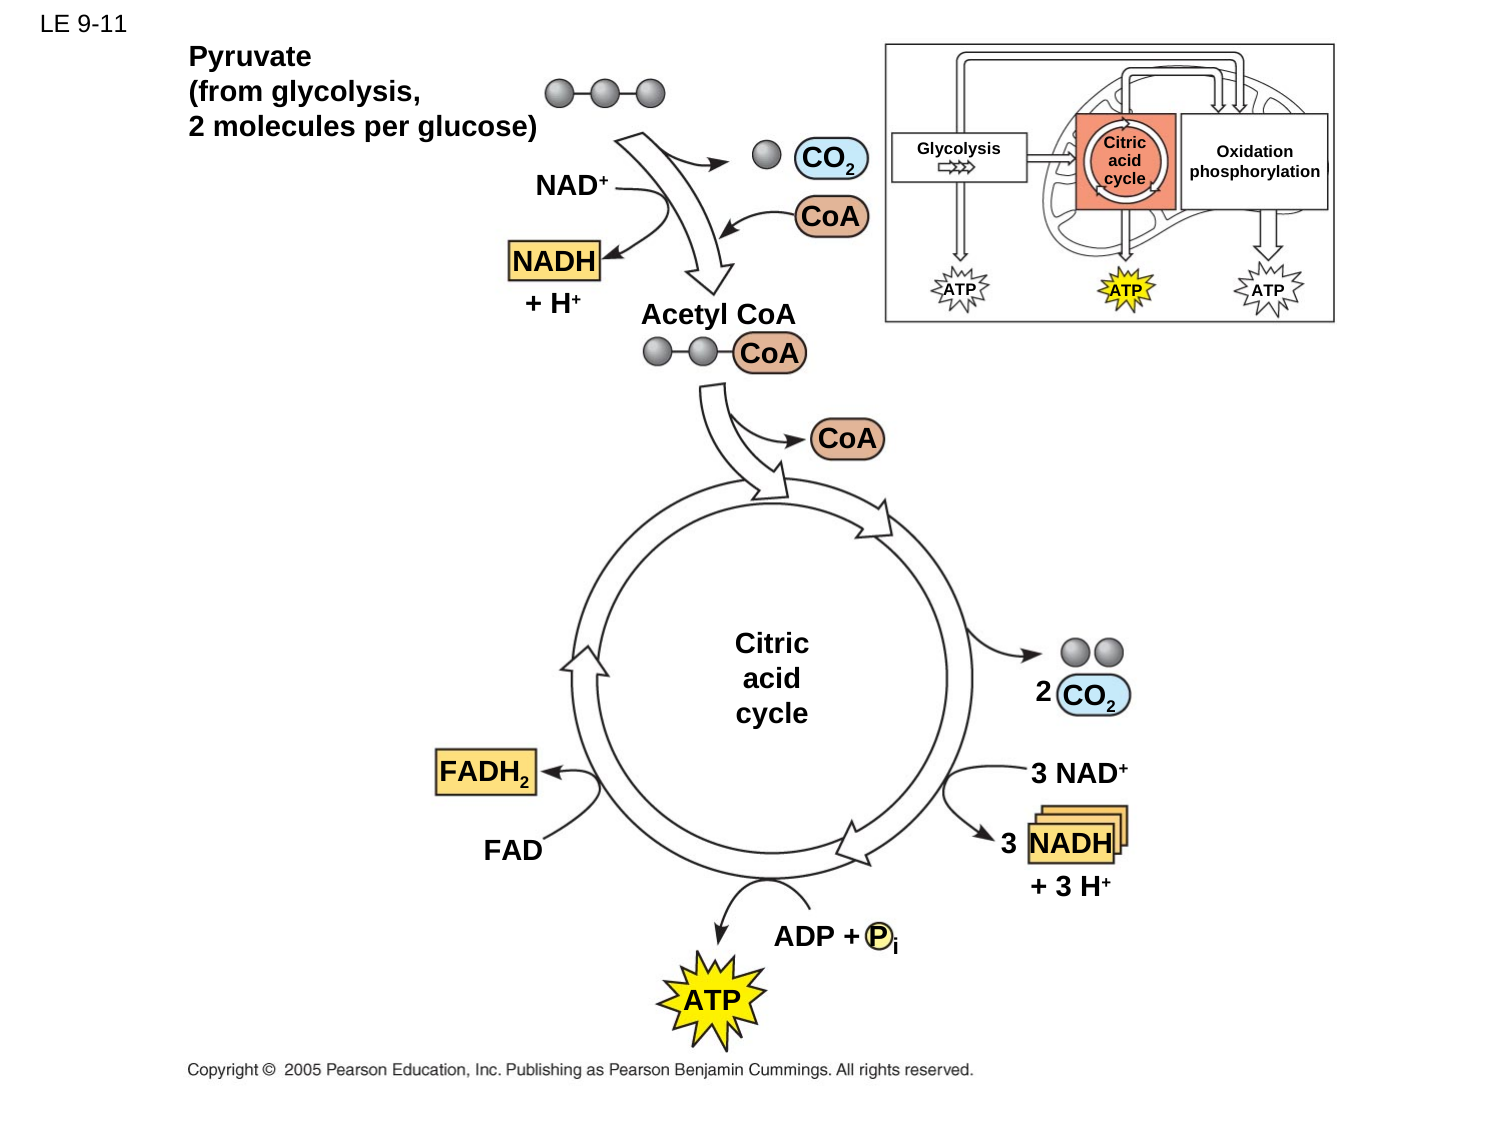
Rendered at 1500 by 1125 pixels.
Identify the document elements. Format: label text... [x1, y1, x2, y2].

text_box 3 NAD+ [1030, 760, 1133, 787]
text_box Citric acid cycle [1093, 134, 1157, 187]
text_box ATP [683, 987, 748, 1022]
text_box + 3 H+ [1030, 874, 1133, 901]
text_box NAD+ [535, 173, 627, 204]
picture [159, 37, 1341, 1088]
text_box CO2 [801, 142, 861, 178]
text_box 3 [1000, 831, 1022, 860]
text_box NADH [512, 249, 603, 280]
text_box CoA [800, 203, 871, 237]
text_box Acetyl CoA [640, 302, 809, 339]
text_box ATP [943, 279, 985, 300]
text_box CO2 [1062, 679, 1122, 716]
text_box 2 [1035, 679, 1059, 708]
text_box ADP + P [773, 923, 892, 956]
text_box Pyruvate (from glycolysis, 2 molecules per glucose) [188, 37, 571, 178]
text_box FAD [483, 838, 548, 867]
text_box Glycolysis [917, 138, 1006, 160]
text_box Oxidation phosphorylation [1189, 140, 1320, 187]
text_box + H+ [525, 291, 596, 319]
text_box NADH [1028, 831, 1131, 857]
text_box ATP [1109, 280, 1152, 301]
text_box FADH2 [439, 755, 558, 788]
text_box CoA [817, 426, 887, 455]
text_box CoA [739, 341, 809, 370]
title LE 9-11 [24, 0, 351, 51]
text_box i [892, 937, 907, 966]
text_box Citric acid cycle [710, 624, 834, 741]
text_box ATP [1251, 279, 1294, 301]
